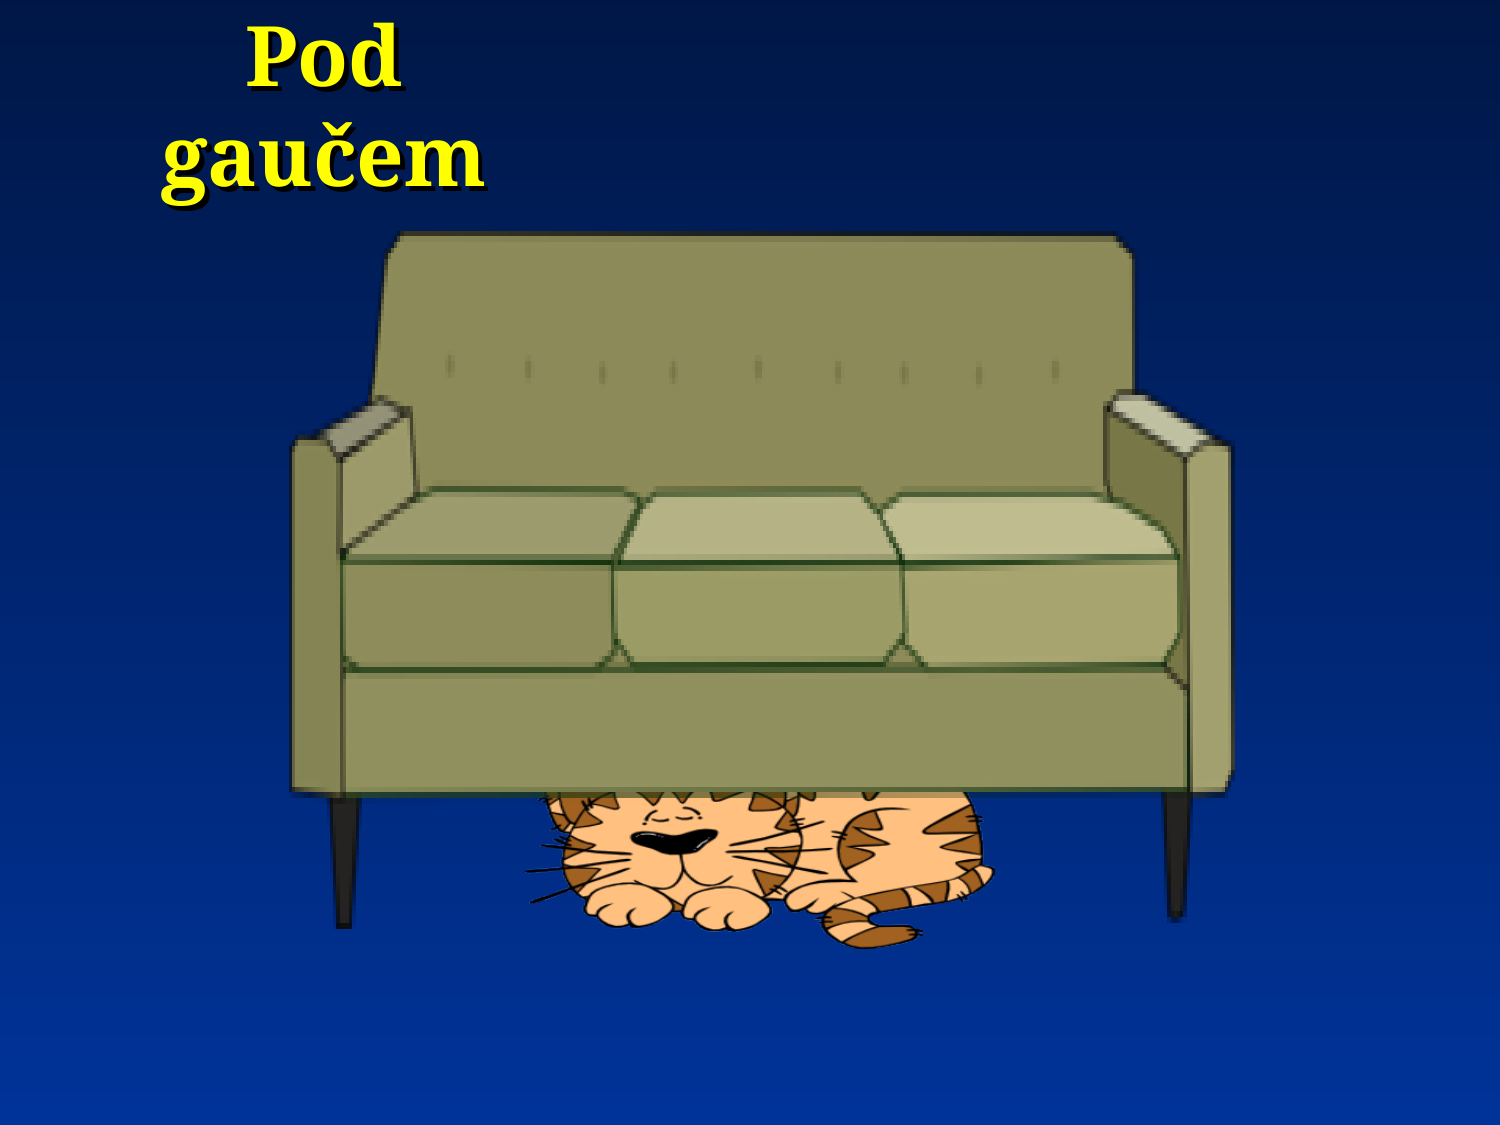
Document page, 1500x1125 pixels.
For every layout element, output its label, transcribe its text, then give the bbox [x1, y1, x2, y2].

picture [289, 231, 1235, 949]
title Pod gaučem [74, 45, 573, 161]
